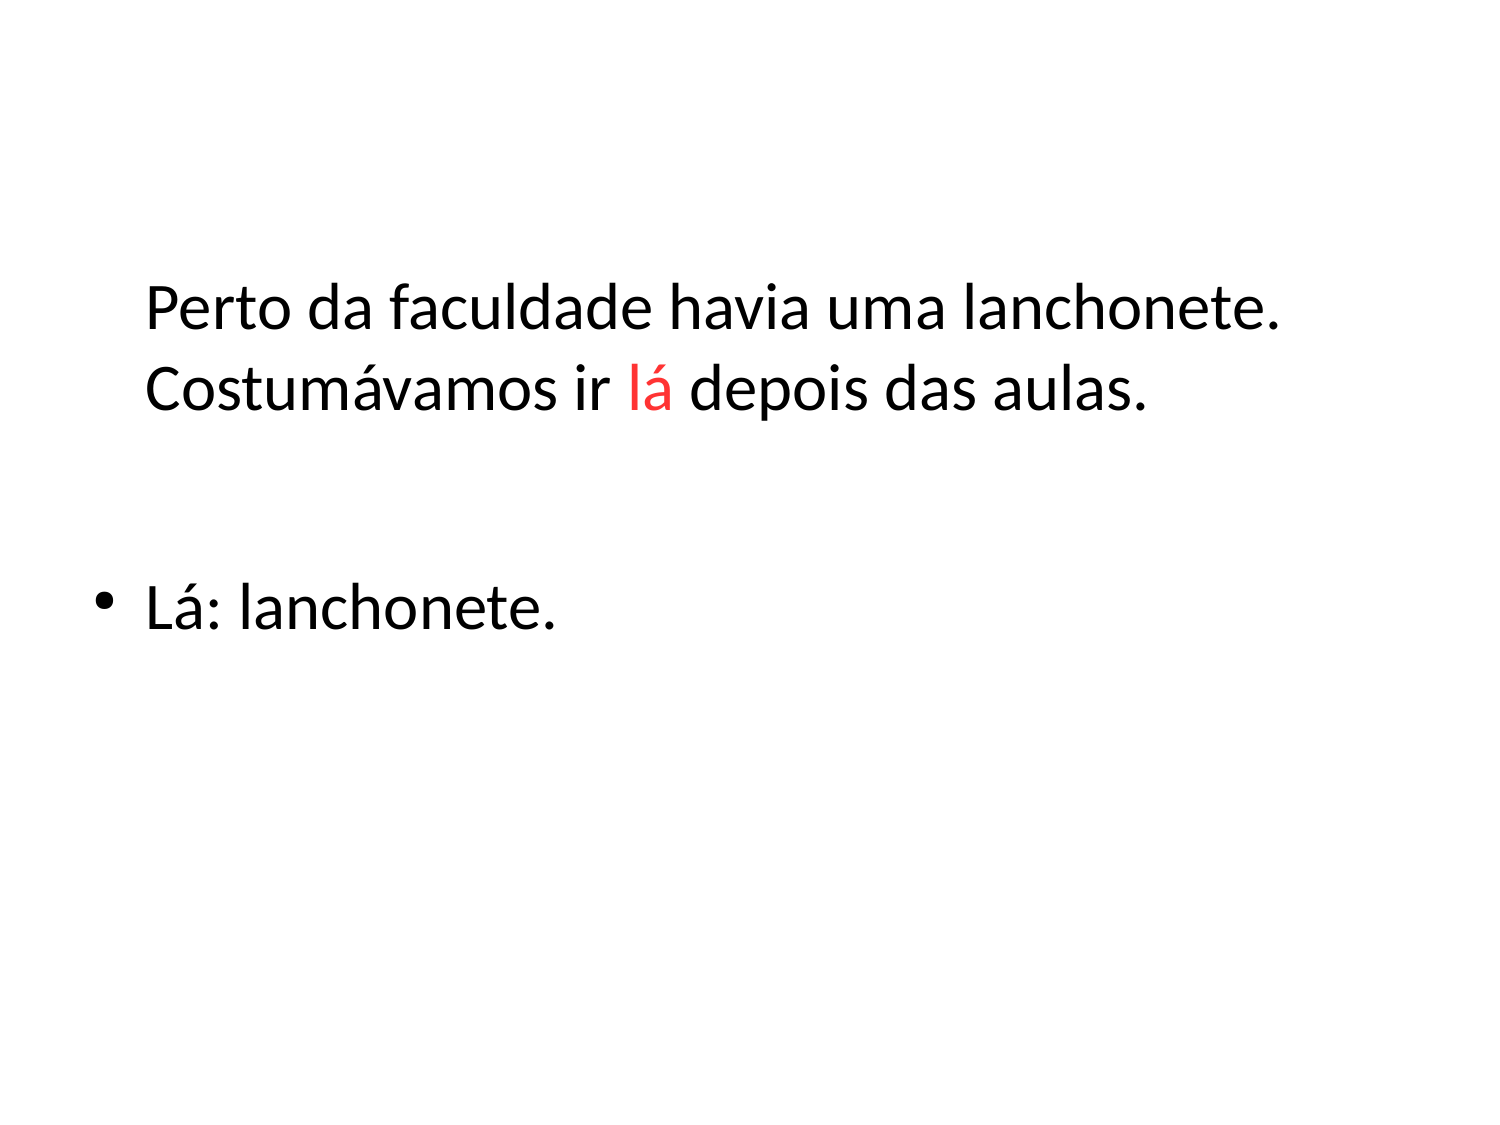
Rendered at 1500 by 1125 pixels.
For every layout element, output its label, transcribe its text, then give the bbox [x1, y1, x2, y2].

list Perto da faculdade havia uma lanchonete. Costumávamos ir lá depois das aulas. Lá: lanchonete. [75, 263, 1425, 916]
